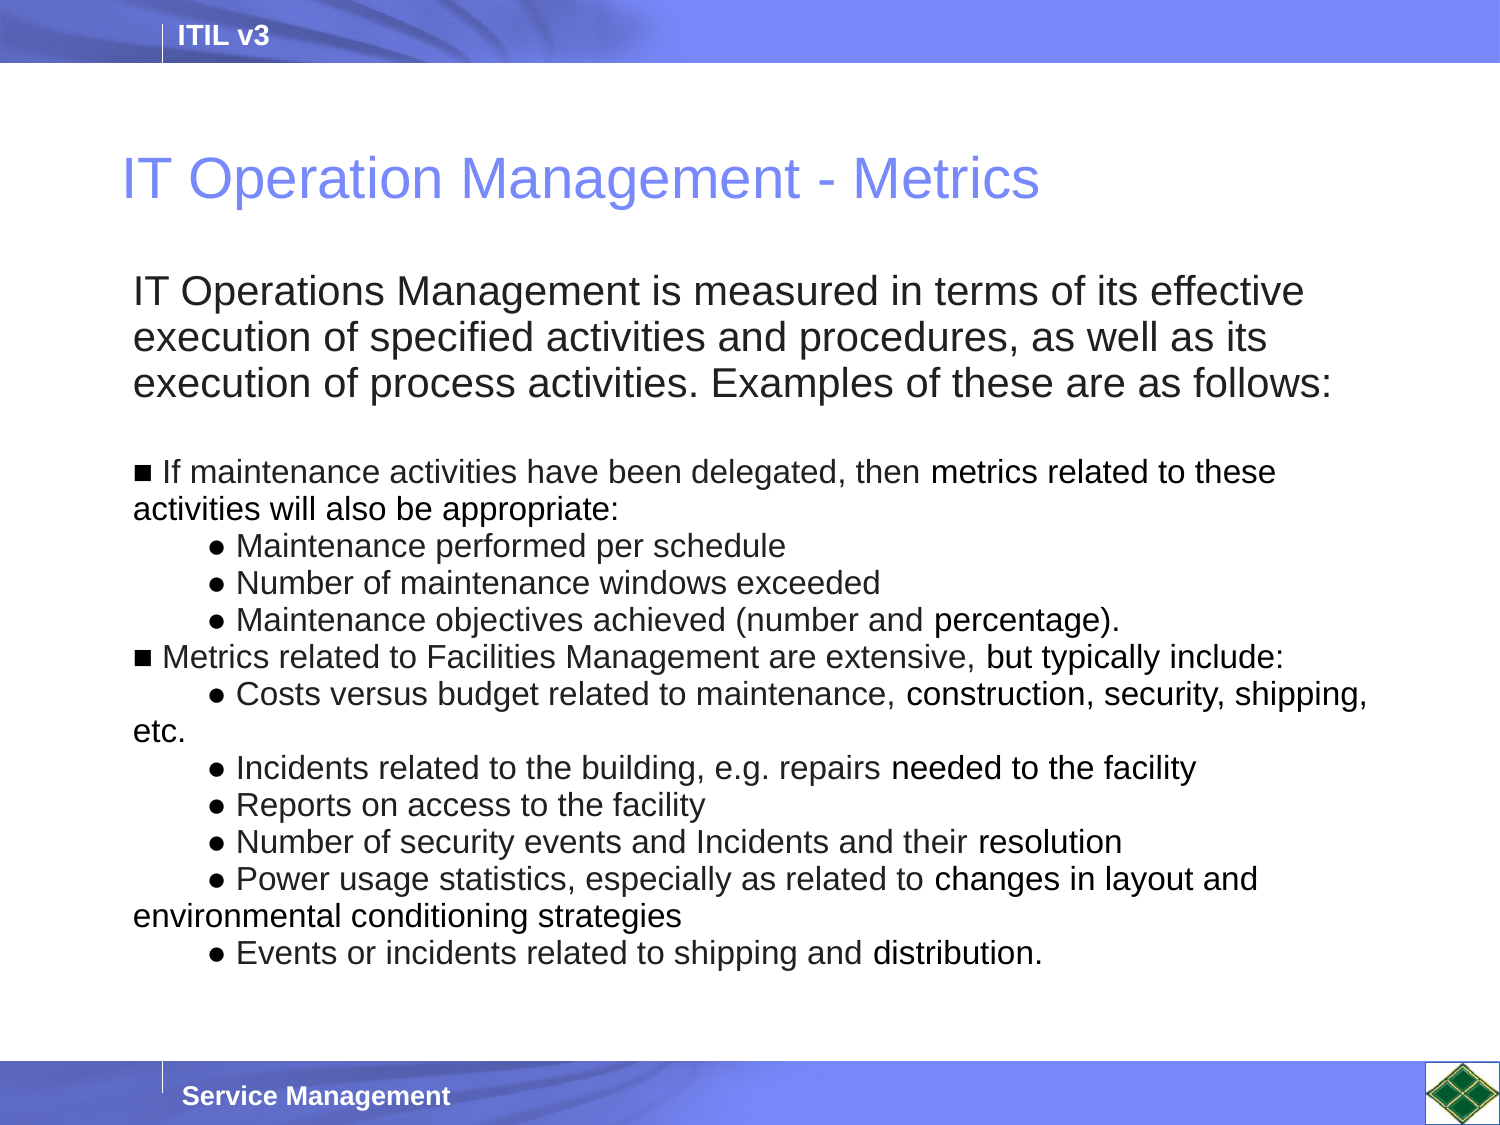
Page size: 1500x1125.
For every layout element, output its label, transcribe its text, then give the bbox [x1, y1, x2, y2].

text_box IT Operation Management - Metrics [106, 143, 1406, 260]
picture [0, 1061, 1500, 1125]
picture [1426, 1063, 1499, 1124]
text_box IT Operations Management is measured in terms of its effective execution of specified activities and procedures, as well as its execution of process activities. Examples of these are as follows: ■ If maintenance activities have been delegated, then metrics related to these activities will also be appropriate: ● Maintenance performed per schedule ● Number of maintenance windows exceeded ● Maintenance objectives achieved (number and percentage). ■ Metrics related to Facilities Management are extensive, but typically include: ● Costs versus budget related to maintenance, construction, security, shipping, etc. ● Incidents related to the building, e.g. repairs needed to the facility ● Reports on access to the facility ● Number of security events and Incidents and their resolution ● Power usage statistics, especially as related to changes in layout and environmental conditioning strategies ● Events or incidents related to shipping and distribution. [118, 259, 1406, 1021]
picture [0, 0, 1500, 63]
